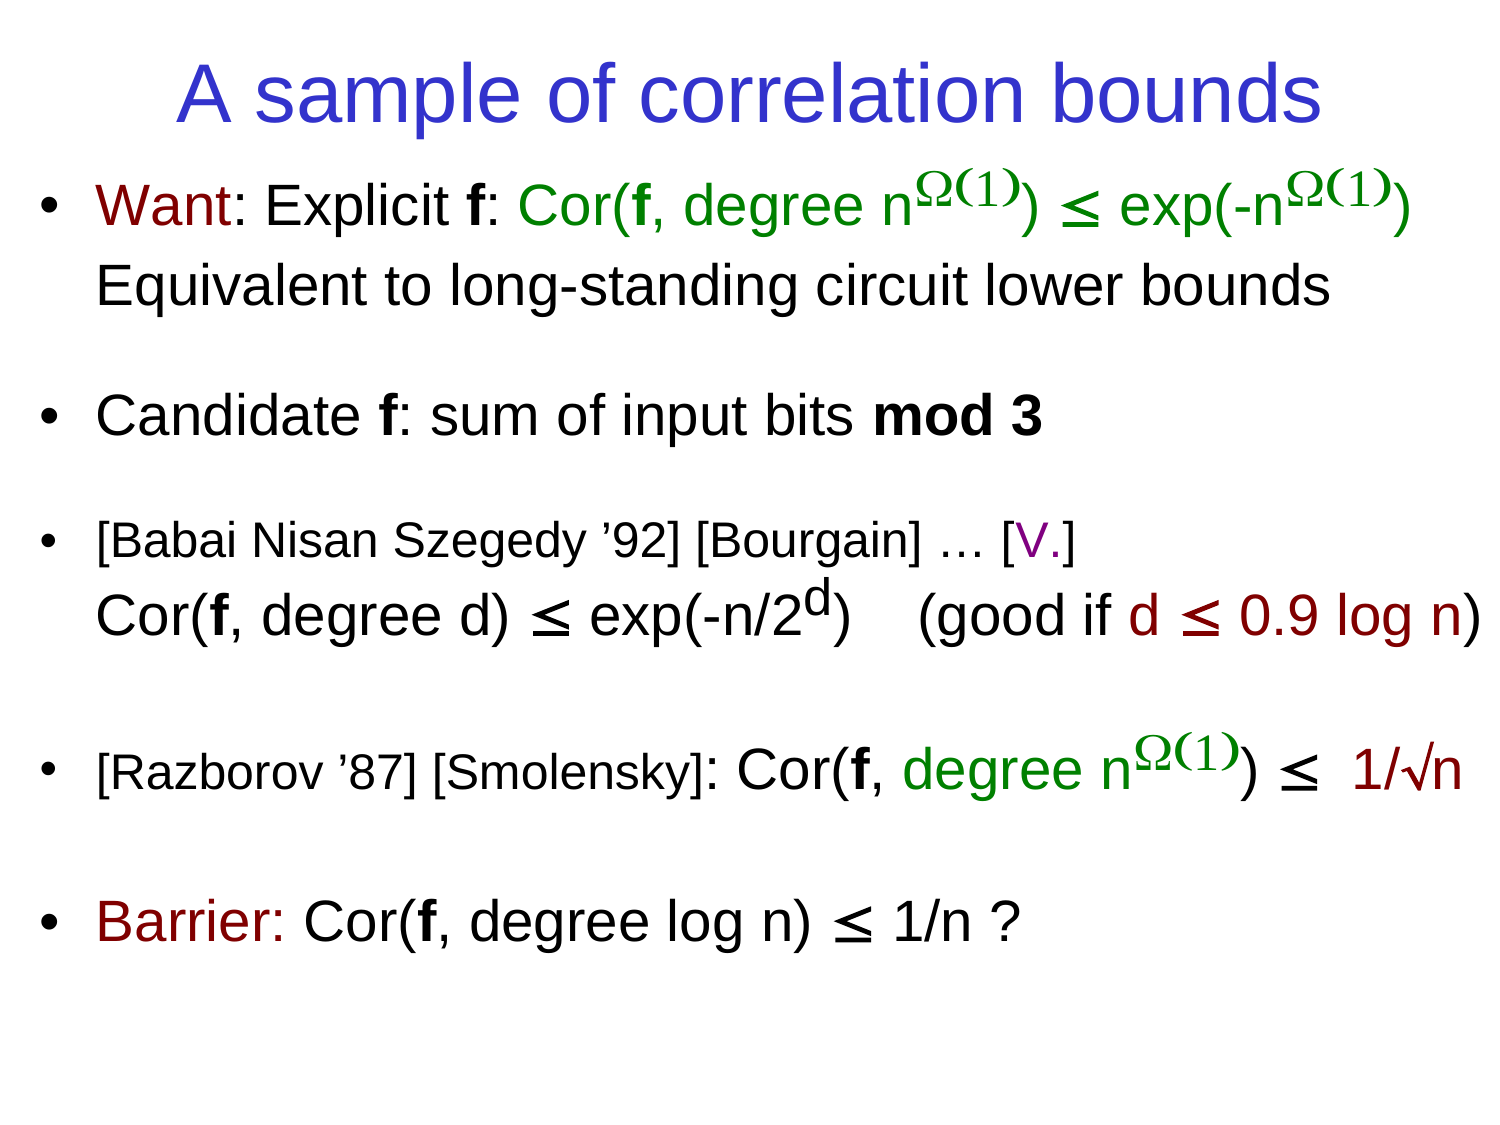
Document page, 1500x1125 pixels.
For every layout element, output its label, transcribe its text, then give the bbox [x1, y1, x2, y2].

list Want: Explicit f: Cor(f, degree n(1))  exp(-n(1)) Equivalent to long-standing circuit lower bounds Candidate f: sum of input bits mod 3 [Babai Nisan Szegedy ’92] [Bourgain] … [V.] Cor(f, degree d)  exp(-n/2d) (good if d  0.9 log n) [Razborov ’87] [Smolensky]: Cor(f, degree n(1))  1/n Barrier: Cor(f, degree log n)  1/n ? [24, 162, 1500, 1125]
title A sample of correlation bounds [112, 0, 1388, 162]
